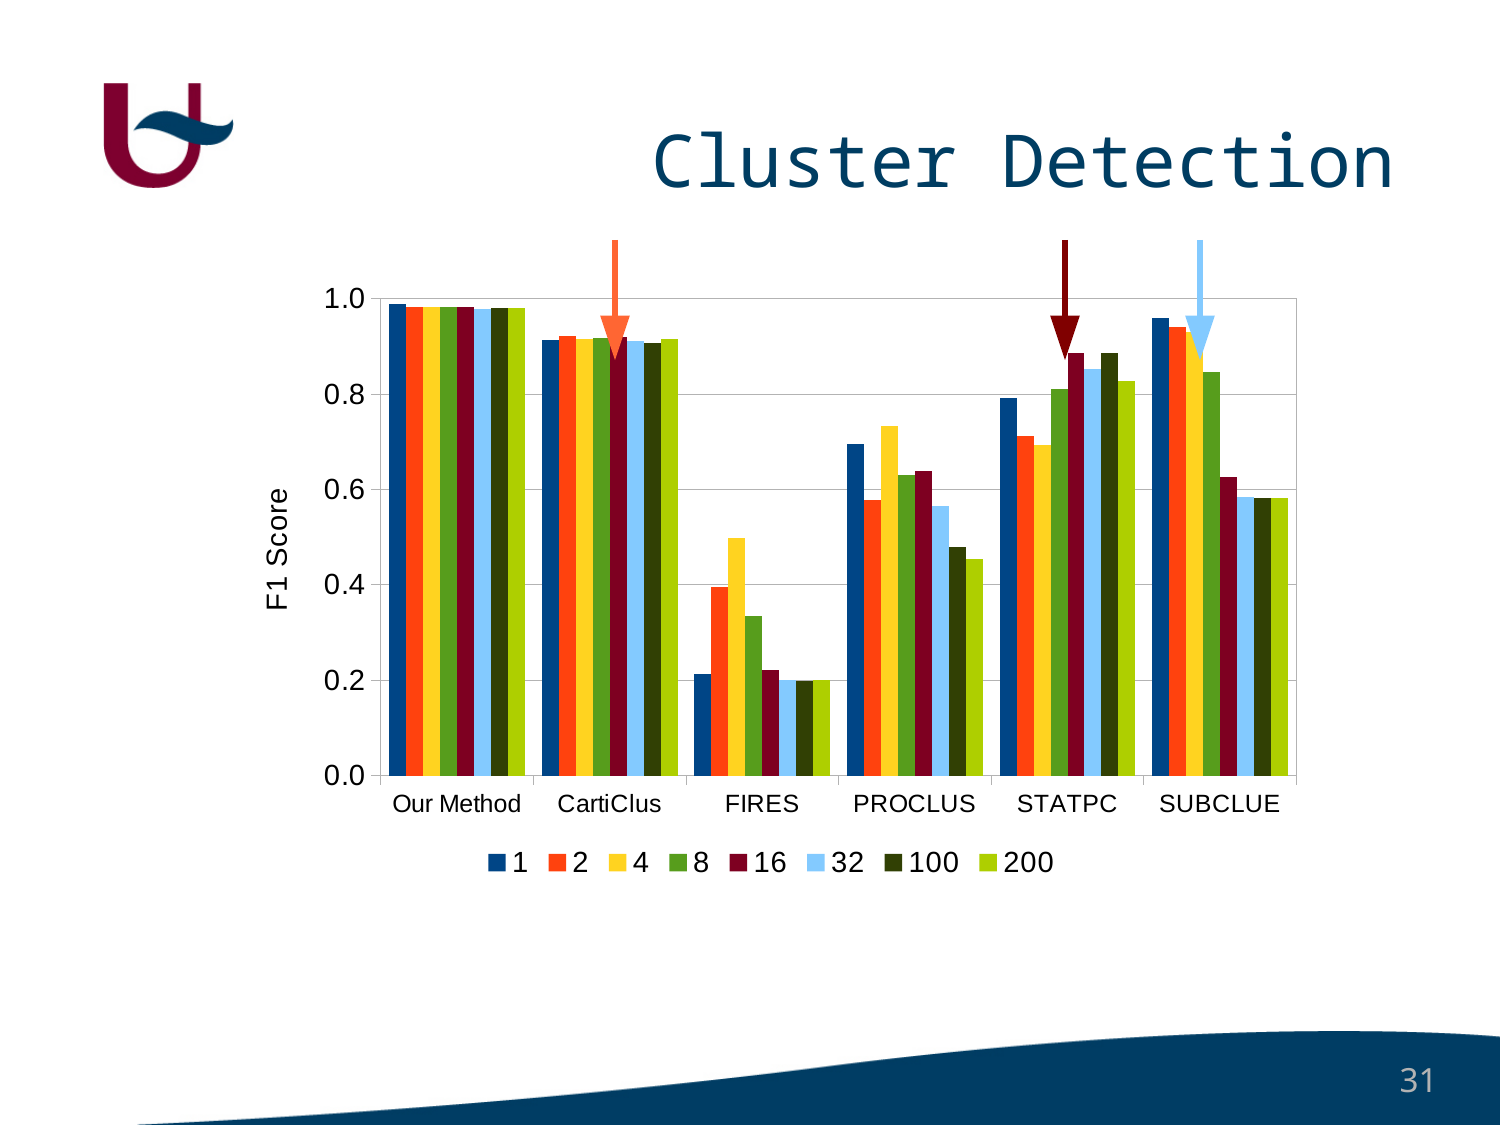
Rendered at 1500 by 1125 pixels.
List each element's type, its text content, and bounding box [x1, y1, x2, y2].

chart [225, 270, 1319, 886]
picture [137, 1031, 1500, 1125]
picture [103, 83, 234, 105]
title Cluster Detection [103, 105, 1396, 211]
